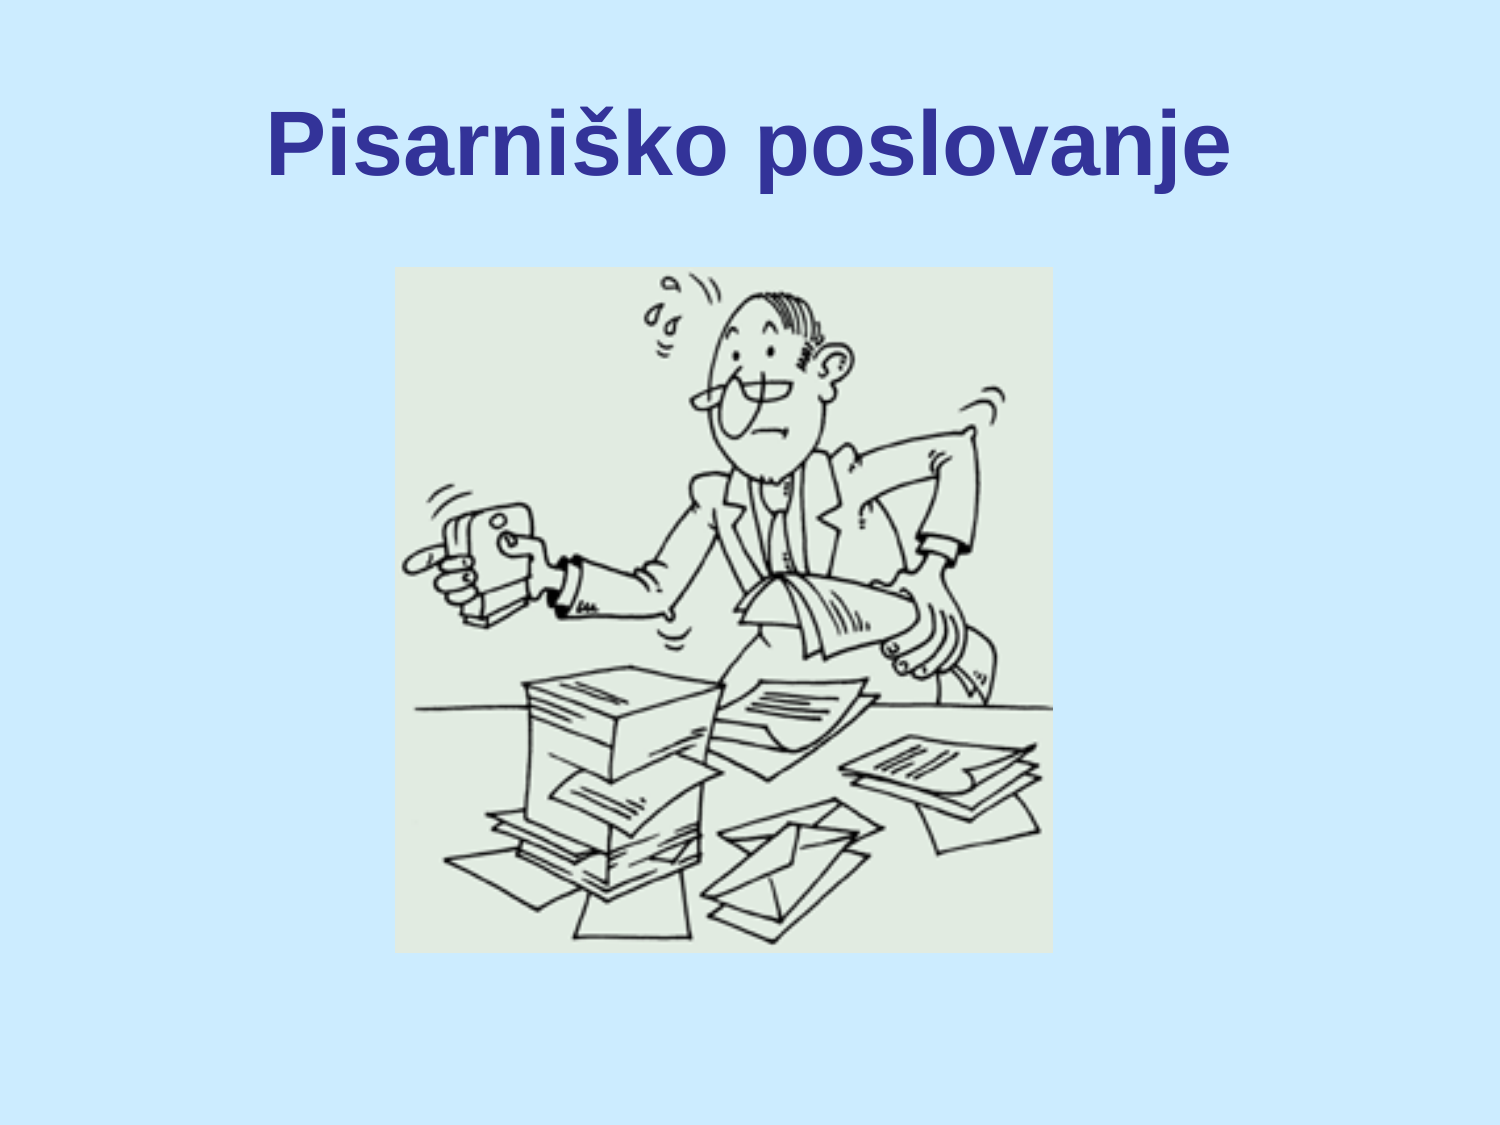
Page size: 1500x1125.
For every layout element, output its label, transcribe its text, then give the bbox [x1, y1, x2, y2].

title Pisarniško poslovanje [75, 45, 1425, 233]
picture [395, 267, 1053, 953]
